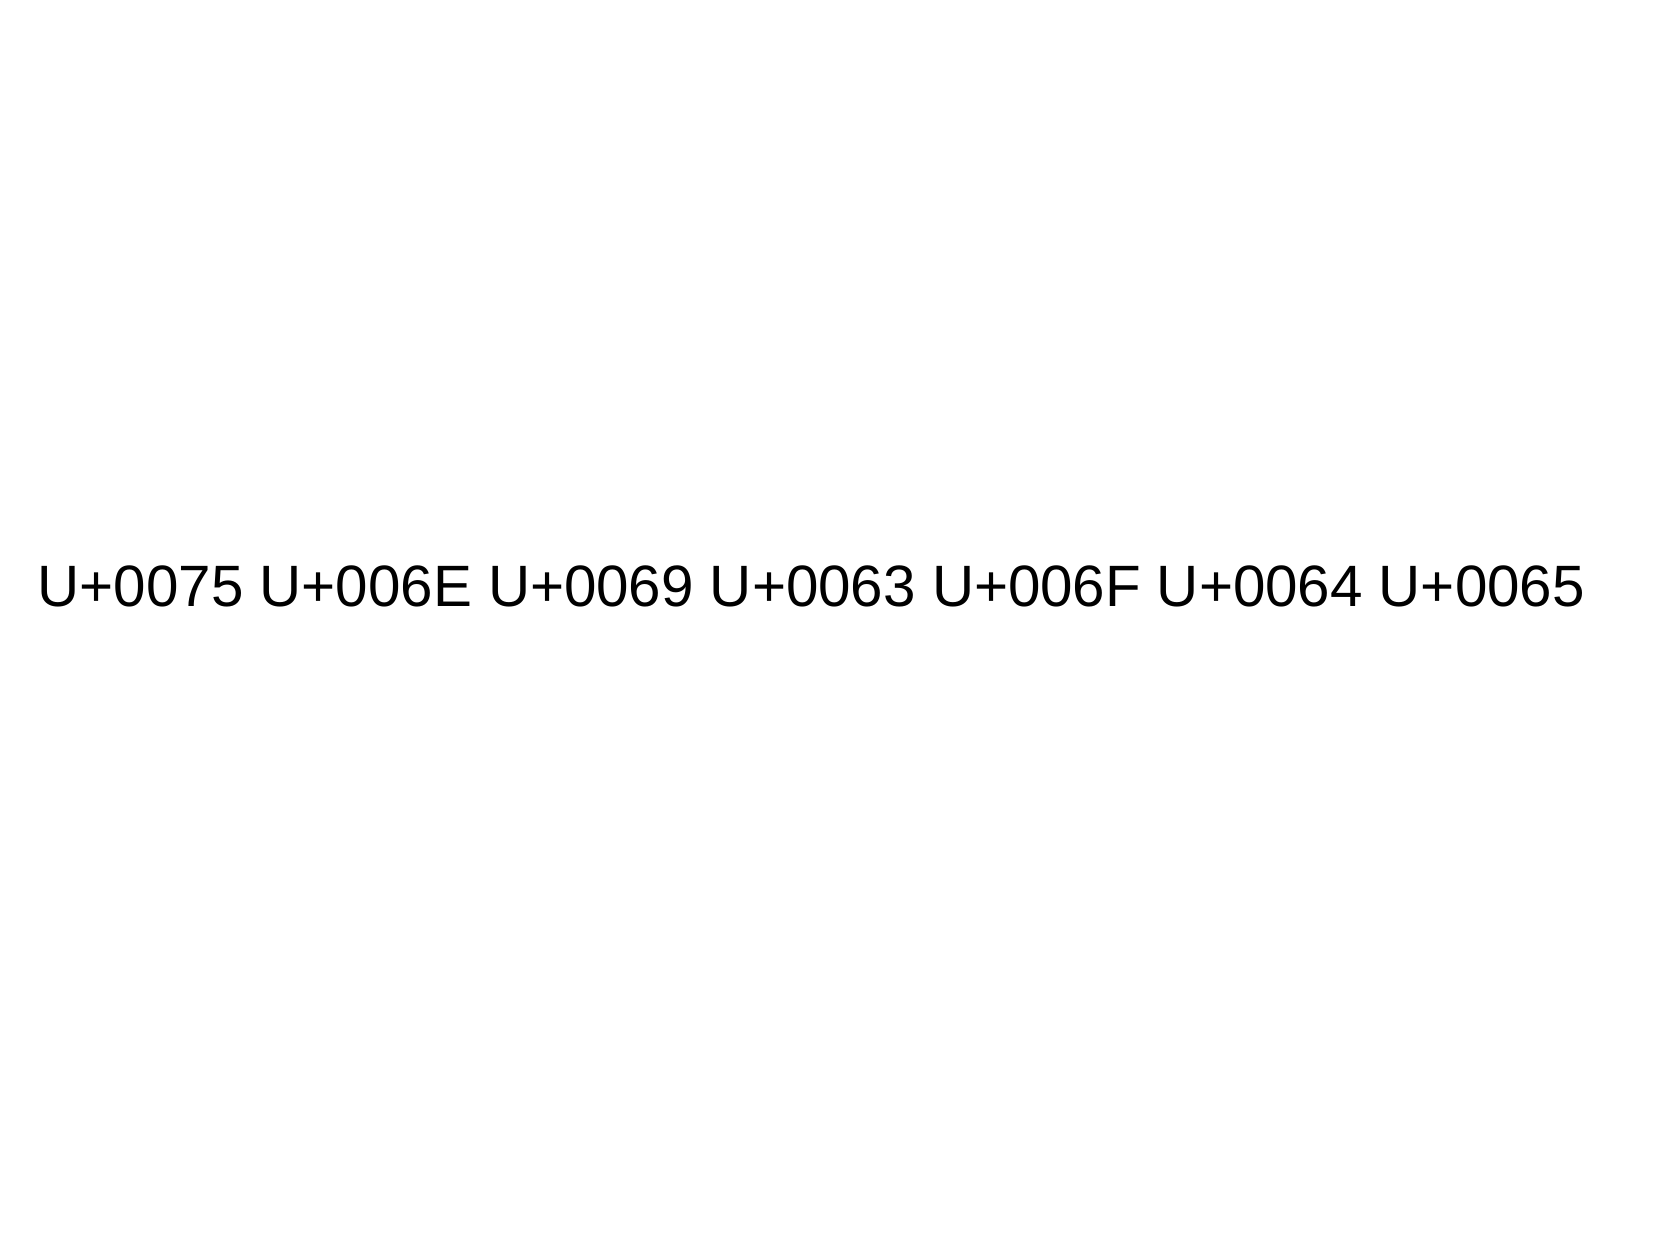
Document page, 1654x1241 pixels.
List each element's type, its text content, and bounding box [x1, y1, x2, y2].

title U+0075 U+006E U+0069 U+0063 U+006F U+0064 U+0065 [0, 56, 1625, 1115]
